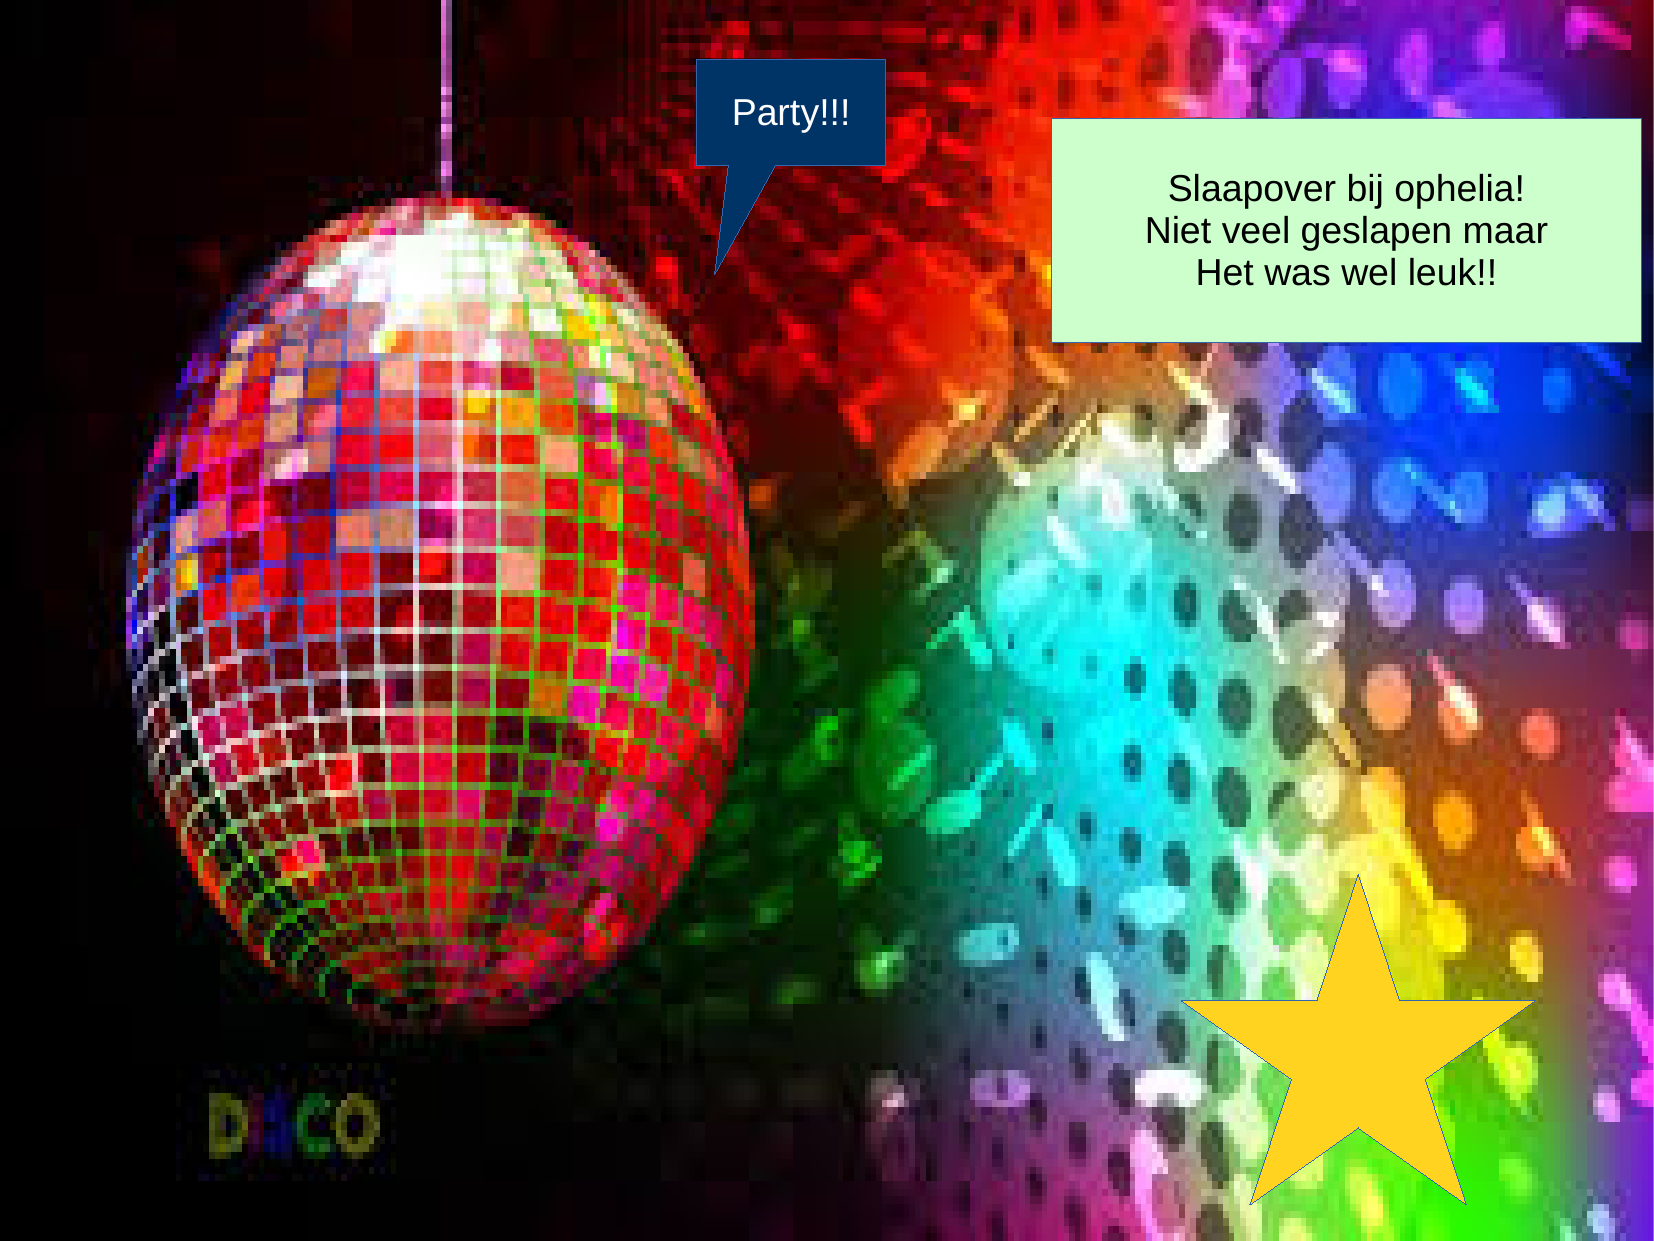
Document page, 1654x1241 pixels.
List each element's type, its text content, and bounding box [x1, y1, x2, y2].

picture [0, 0, 1654, 1241]
text_box Slaapover bij ophelia! Niet veel geslapen maar Het was wel leuk!! [1051, 118, 1642, 343]
text_box [1181, 874, 1536, 1205]
text_box Party!!! [696, 59, 886, 275]
